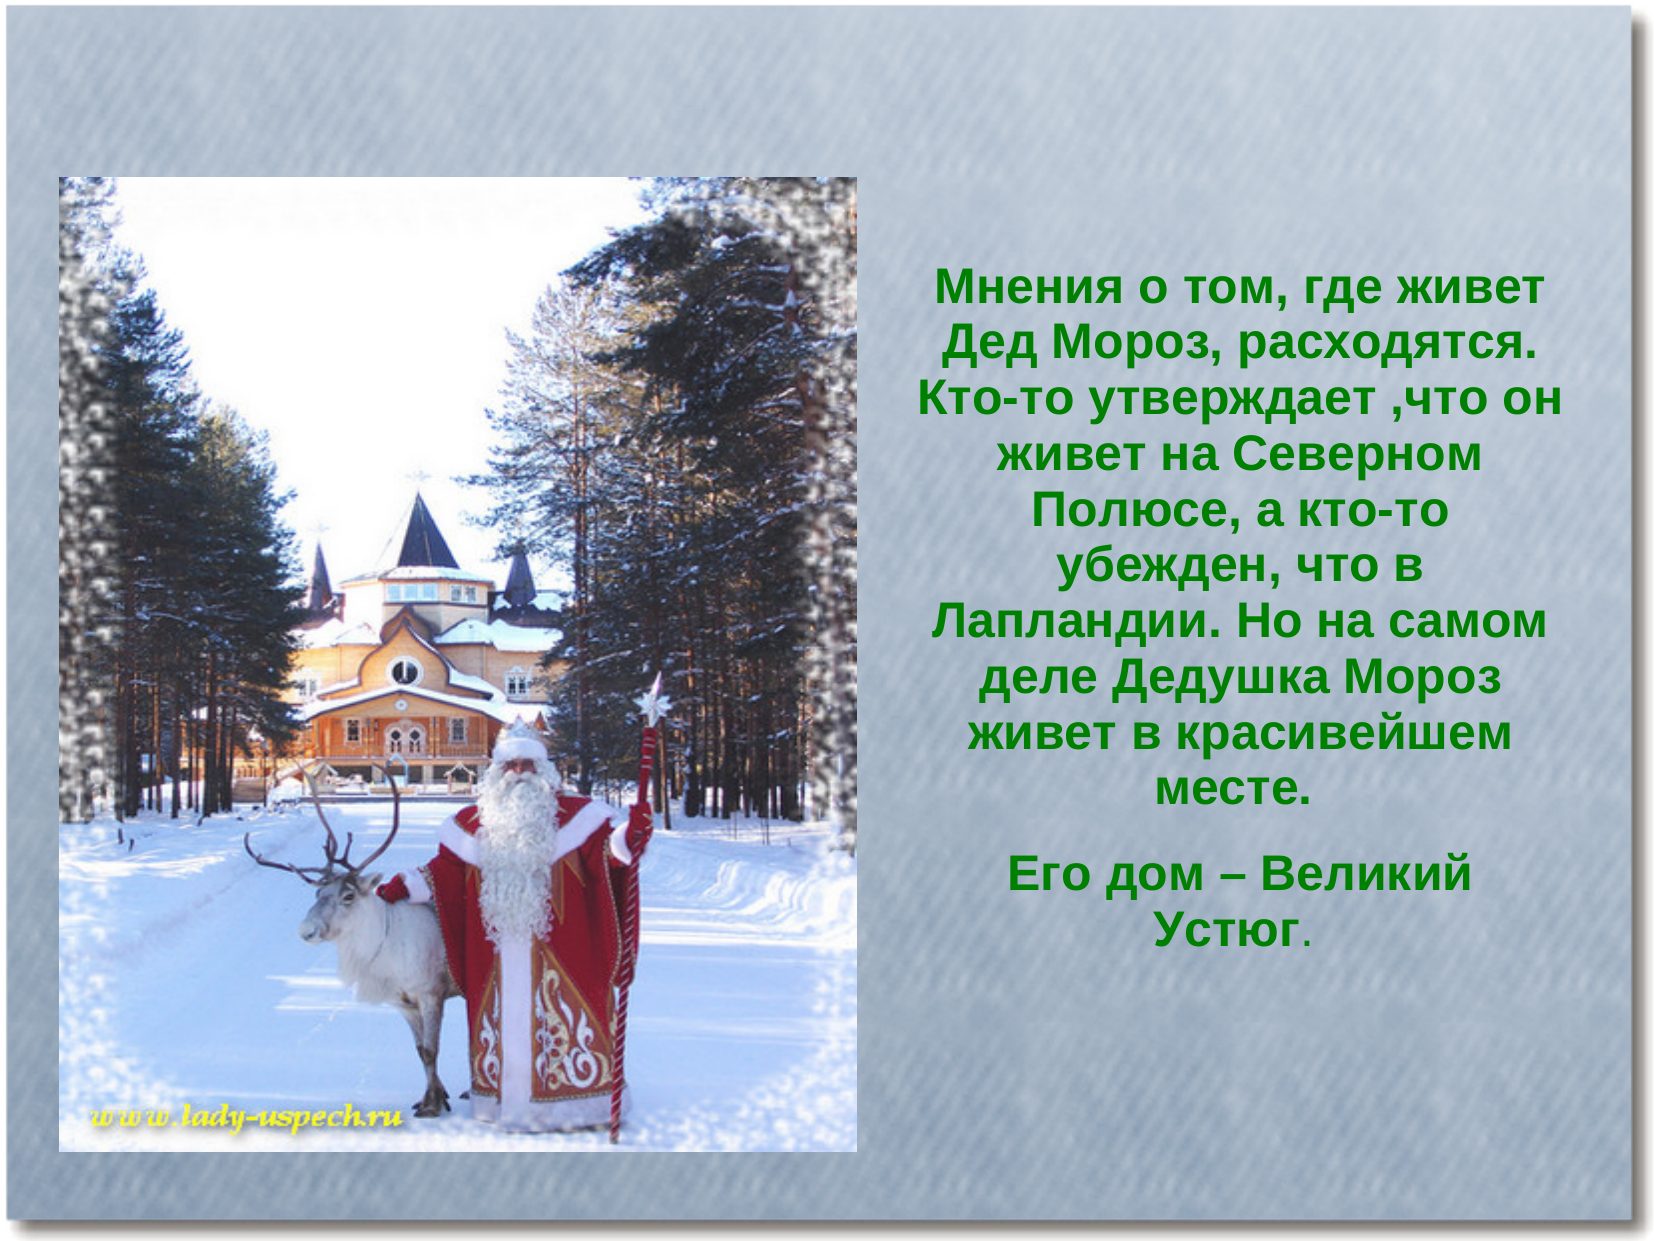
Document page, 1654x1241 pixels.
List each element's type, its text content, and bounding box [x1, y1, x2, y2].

picture [0, 0, 1654, 1241]
list Мнения о том, где живет Дед Мороз, расходятся. Кто-то утверждает ,что он живет на Северном Полюсе, а кто-то убежден, что в Лапландии. Но на самом деле Дедушка Мороз живет в красивейшем месте. Его дом – Великий Устюг. [916, 177, 1565, 1029]
